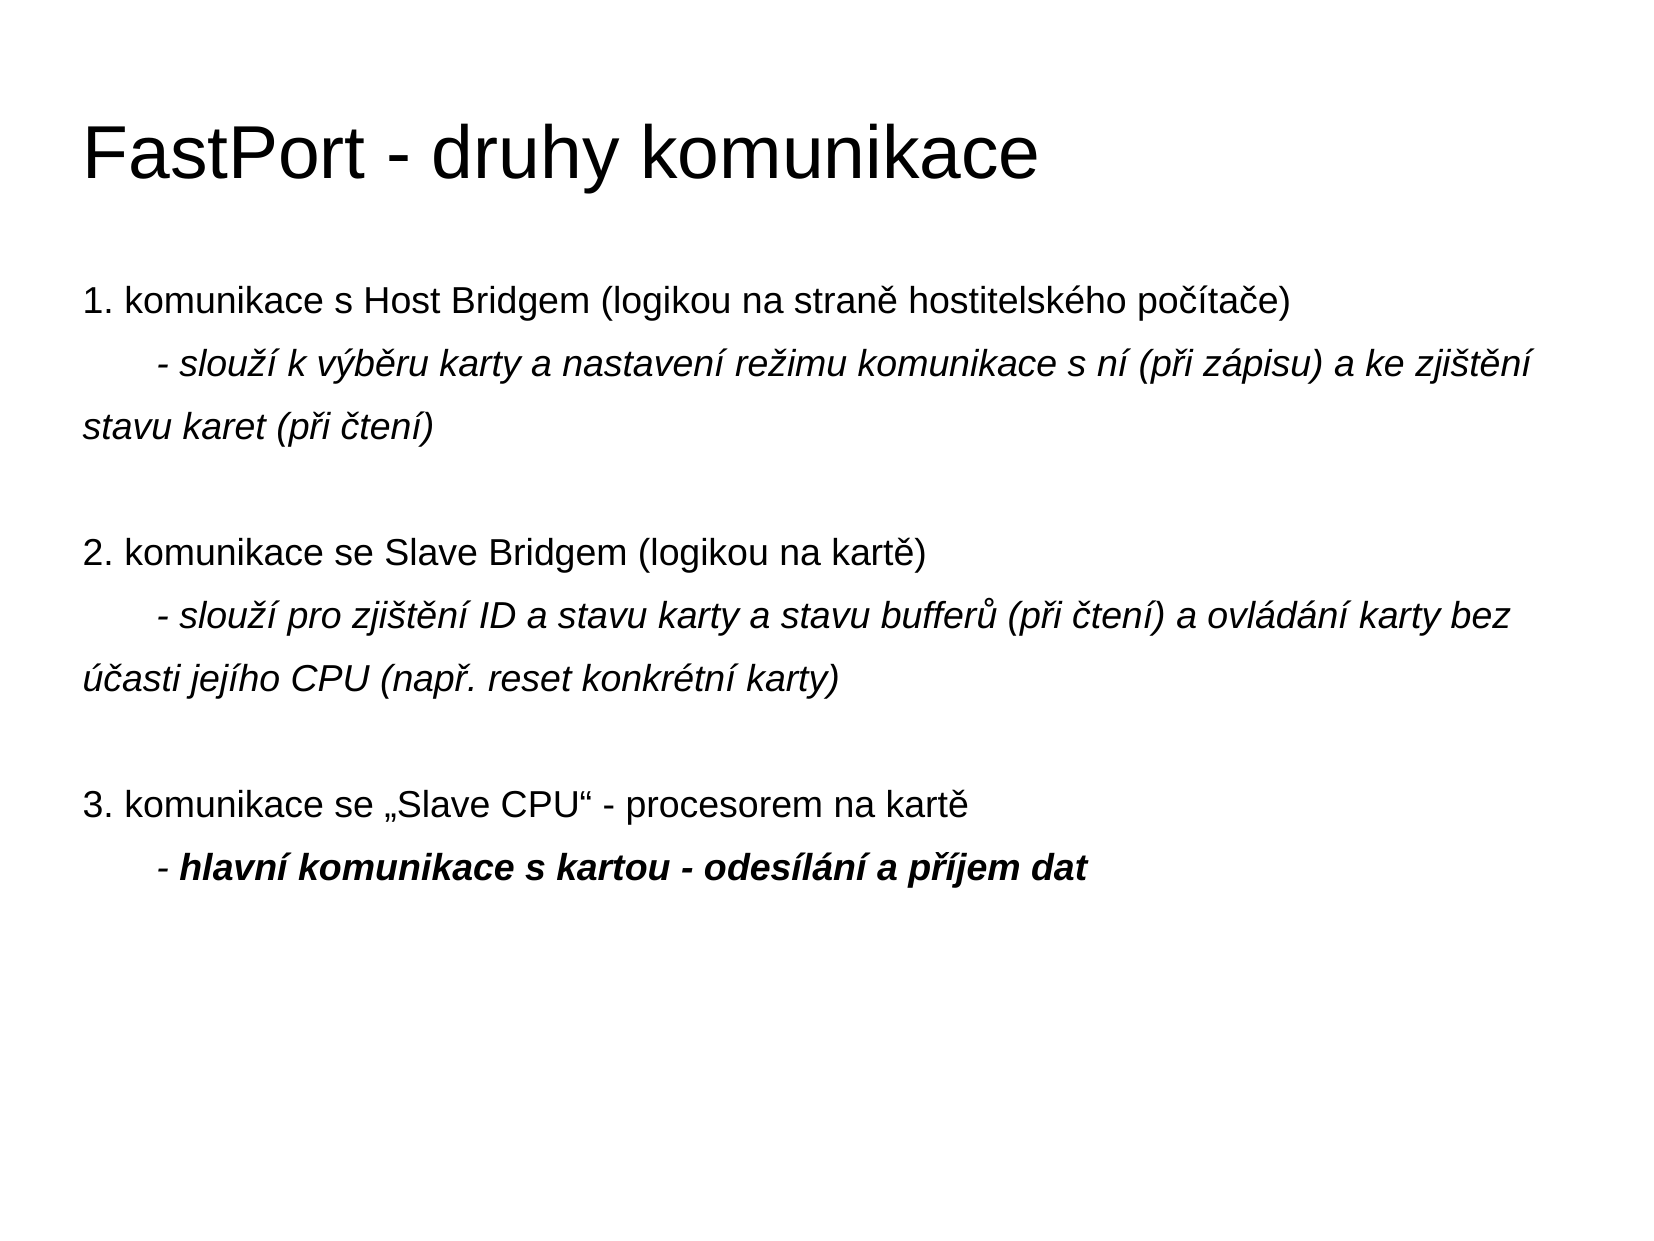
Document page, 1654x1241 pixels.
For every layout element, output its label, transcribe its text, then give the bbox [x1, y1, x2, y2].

subtitle 1. komunikace s Host Bridgem (logikou na straně hostitelského počítače) - slouží k výběru karty a nastavení režimu komunikace s ní (při zápisu) a ke zjištění stavu karet (při čtení) 2. komunikace se Slave Bridgem (logikou na kartě) - slouží pro zjištění ID a stavu karty a stavu bufferů (při čtení) a ovládání karty bez účasti jejího CPU (např. reset konkrétní karty) 3. komunikace se „Slave CPU“ - procesorem na kartě - hlavní komunikace s kartou - odesílání a příjem dat [82, 265, 1571, 1134]
title FastPort - druhy komunikace [82, 56, 1571, 250]
